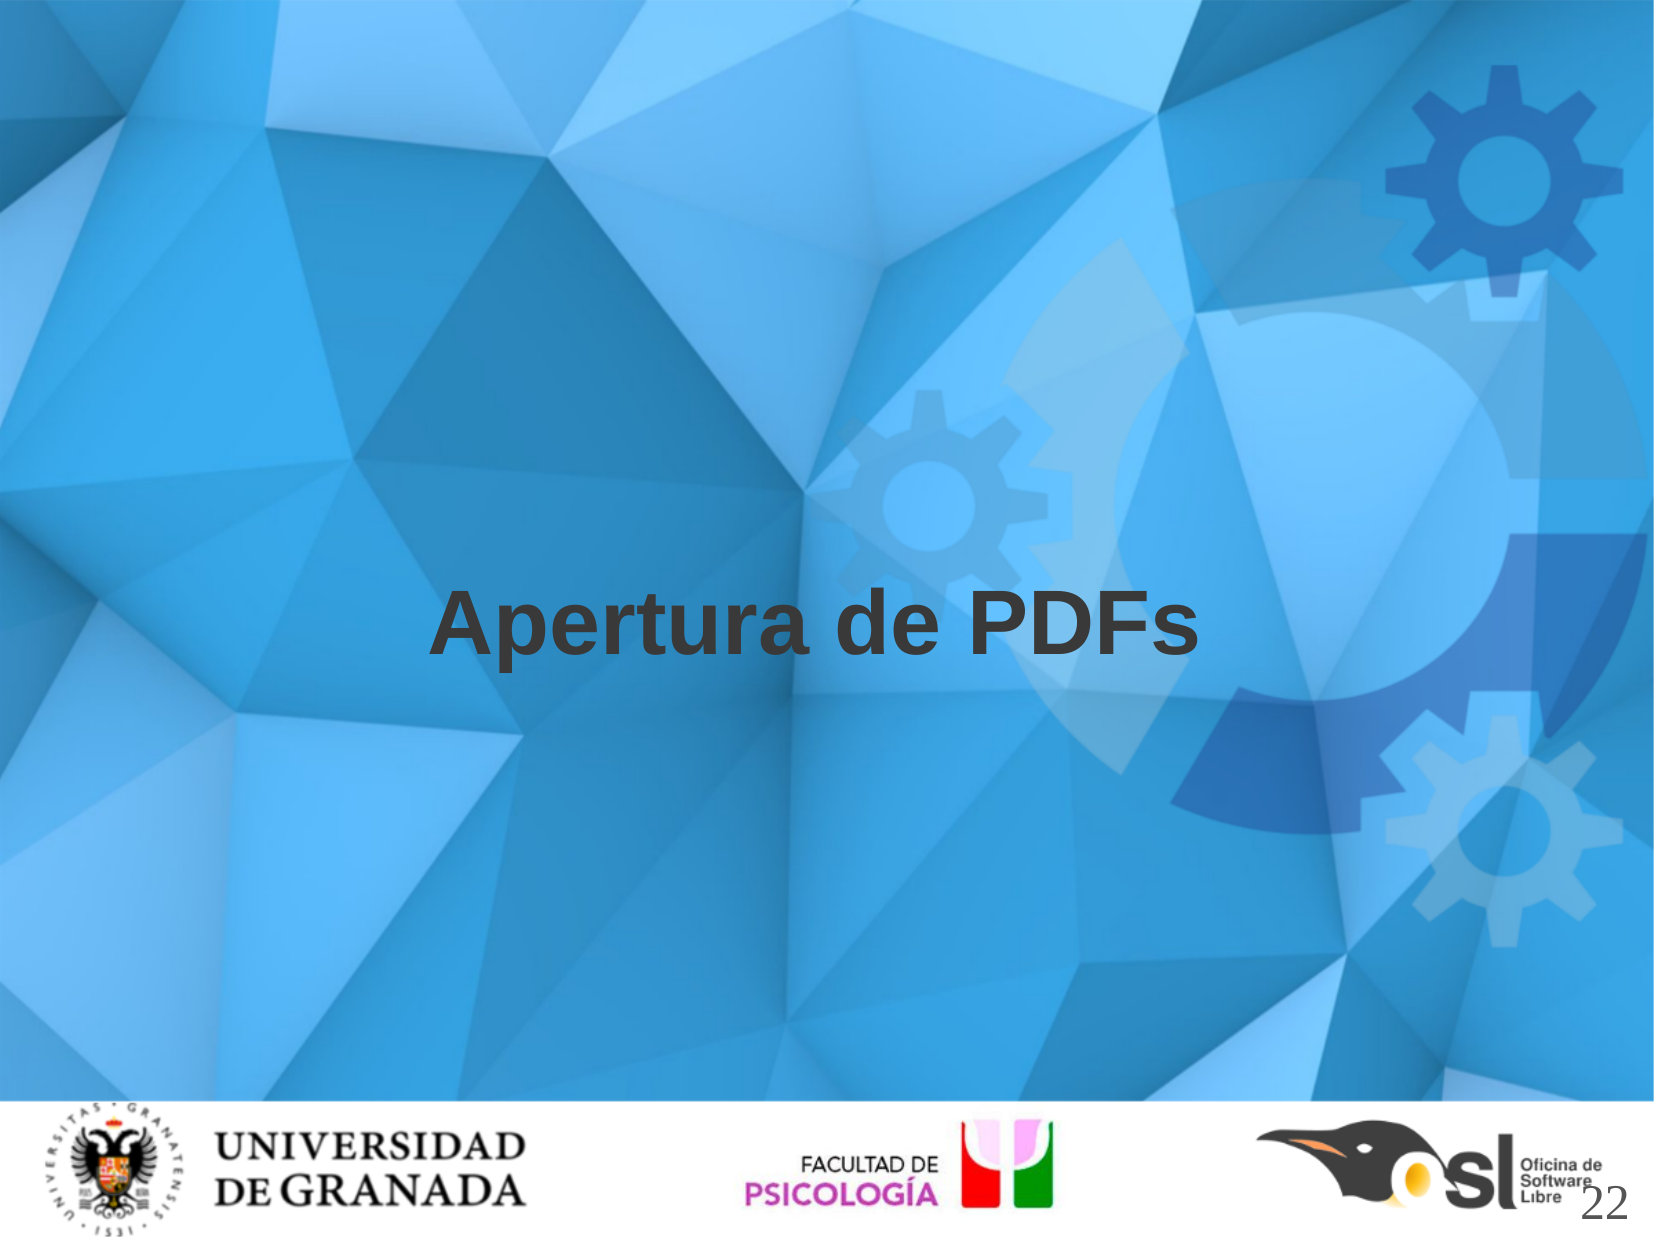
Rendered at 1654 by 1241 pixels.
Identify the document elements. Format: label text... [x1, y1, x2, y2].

picture [0, 0, 1654, 1241]
title Apertura de PDFs [70, 519, 1559, 727]
